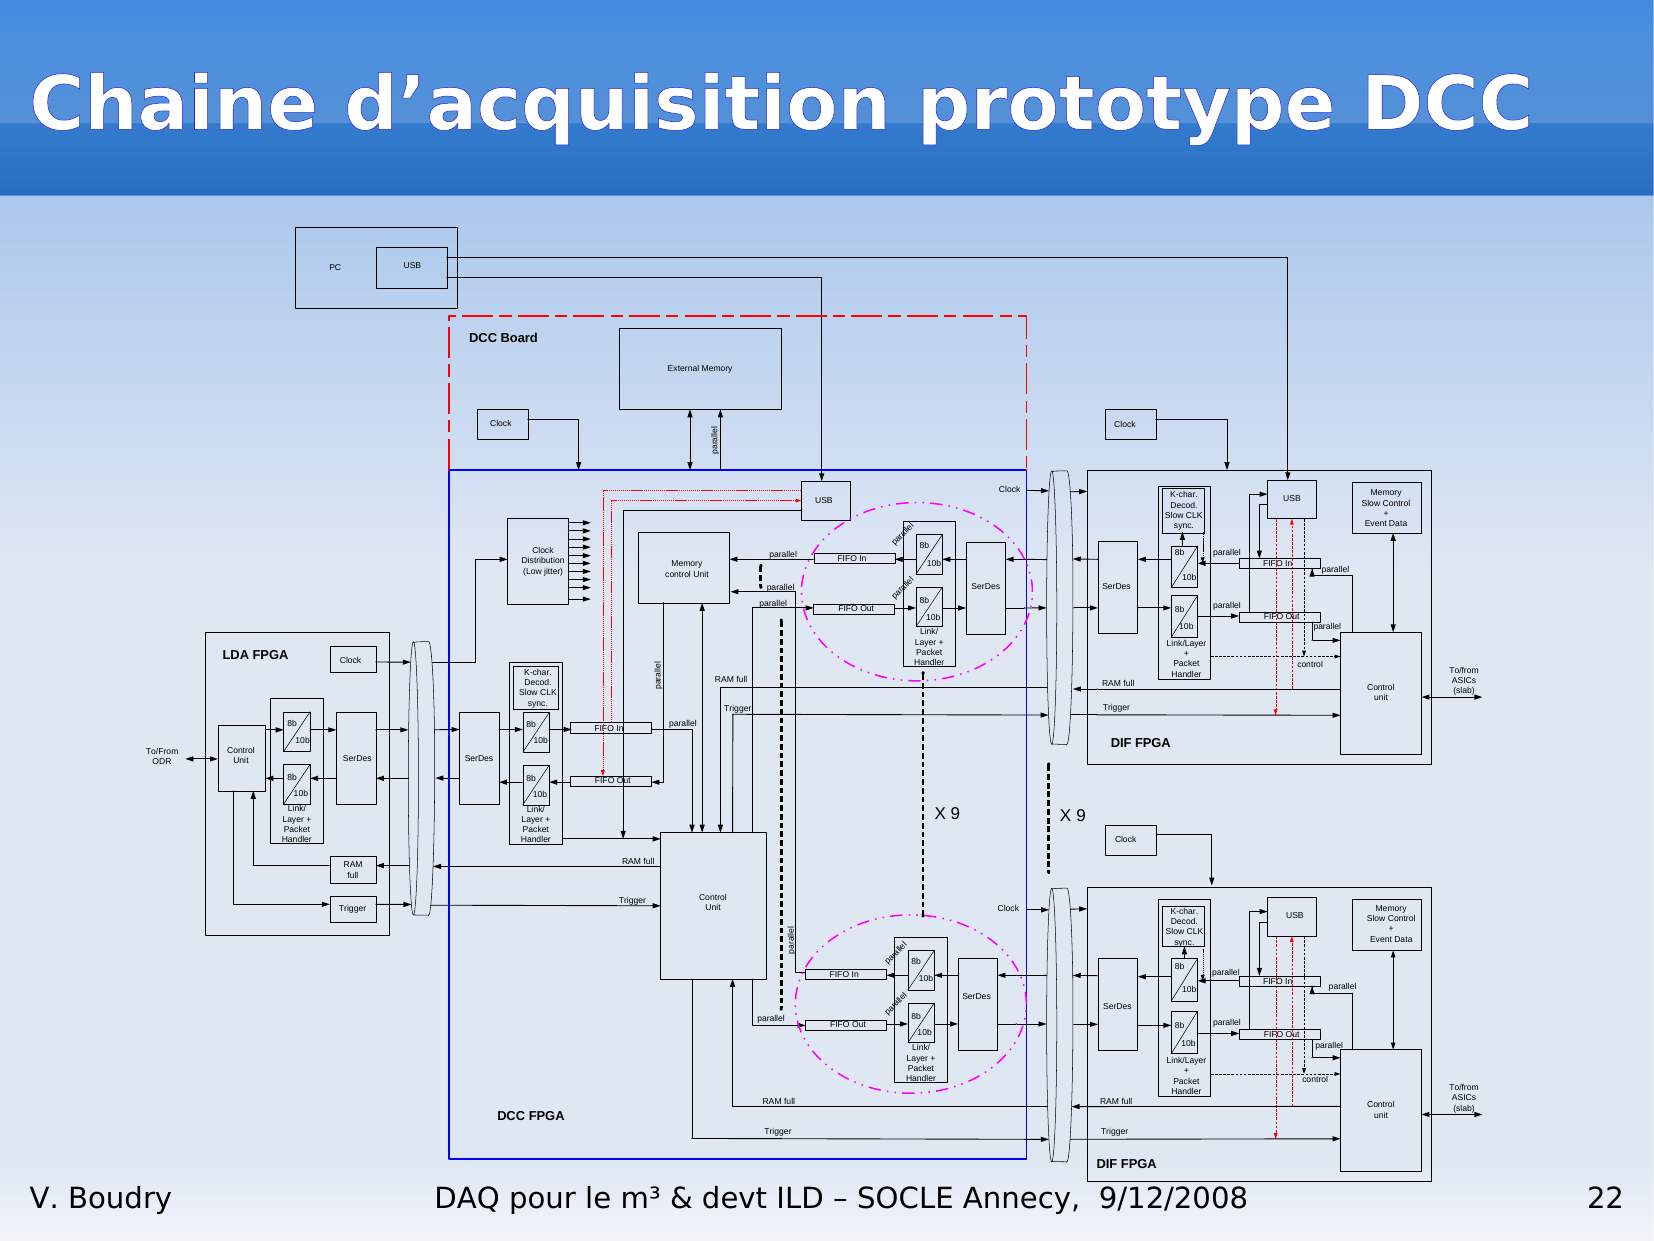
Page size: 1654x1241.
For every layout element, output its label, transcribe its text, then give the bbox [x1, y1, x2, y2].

chart [141, 225, 1492, 1183]
picture [0, 0, 1654, 1241]
title Chaine d’acquisition prototype DCC [29, 59, 1654, 148]
